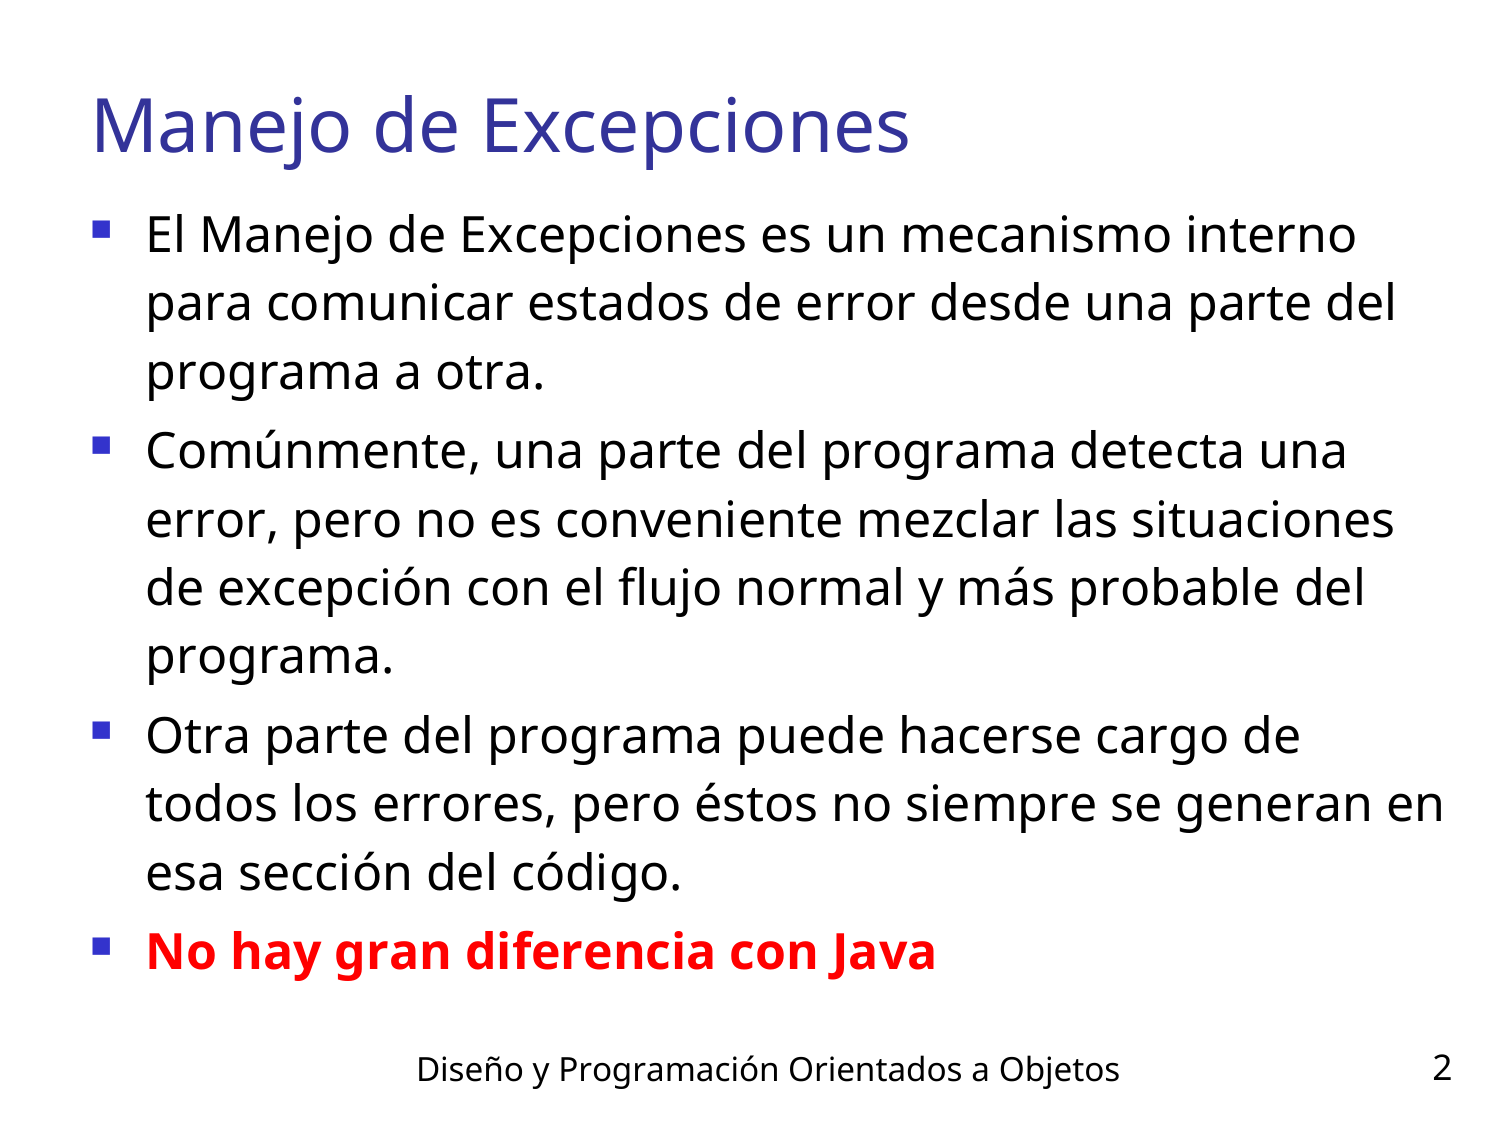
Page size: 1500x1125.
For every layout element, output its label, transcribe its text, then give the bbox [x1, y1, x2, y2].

list El Manejo de Excepciones es un mecanismo interno para comunicar estados de error desde una parte del programa a otra. Comúnmente, una parte del programa detecta una error, pero no es conveniente mezclar las situaciones de excepción con el flujo normal y más probable del programa. Otra parte del programa puede hacerse cargo de todos los errores, pero éstos no siempre se generan en esa sección del código. No hay gran diferencia con Java [75, 191, 1463, 1028]
title Manejo de Excepciones [75, 4, 1466, 183]
